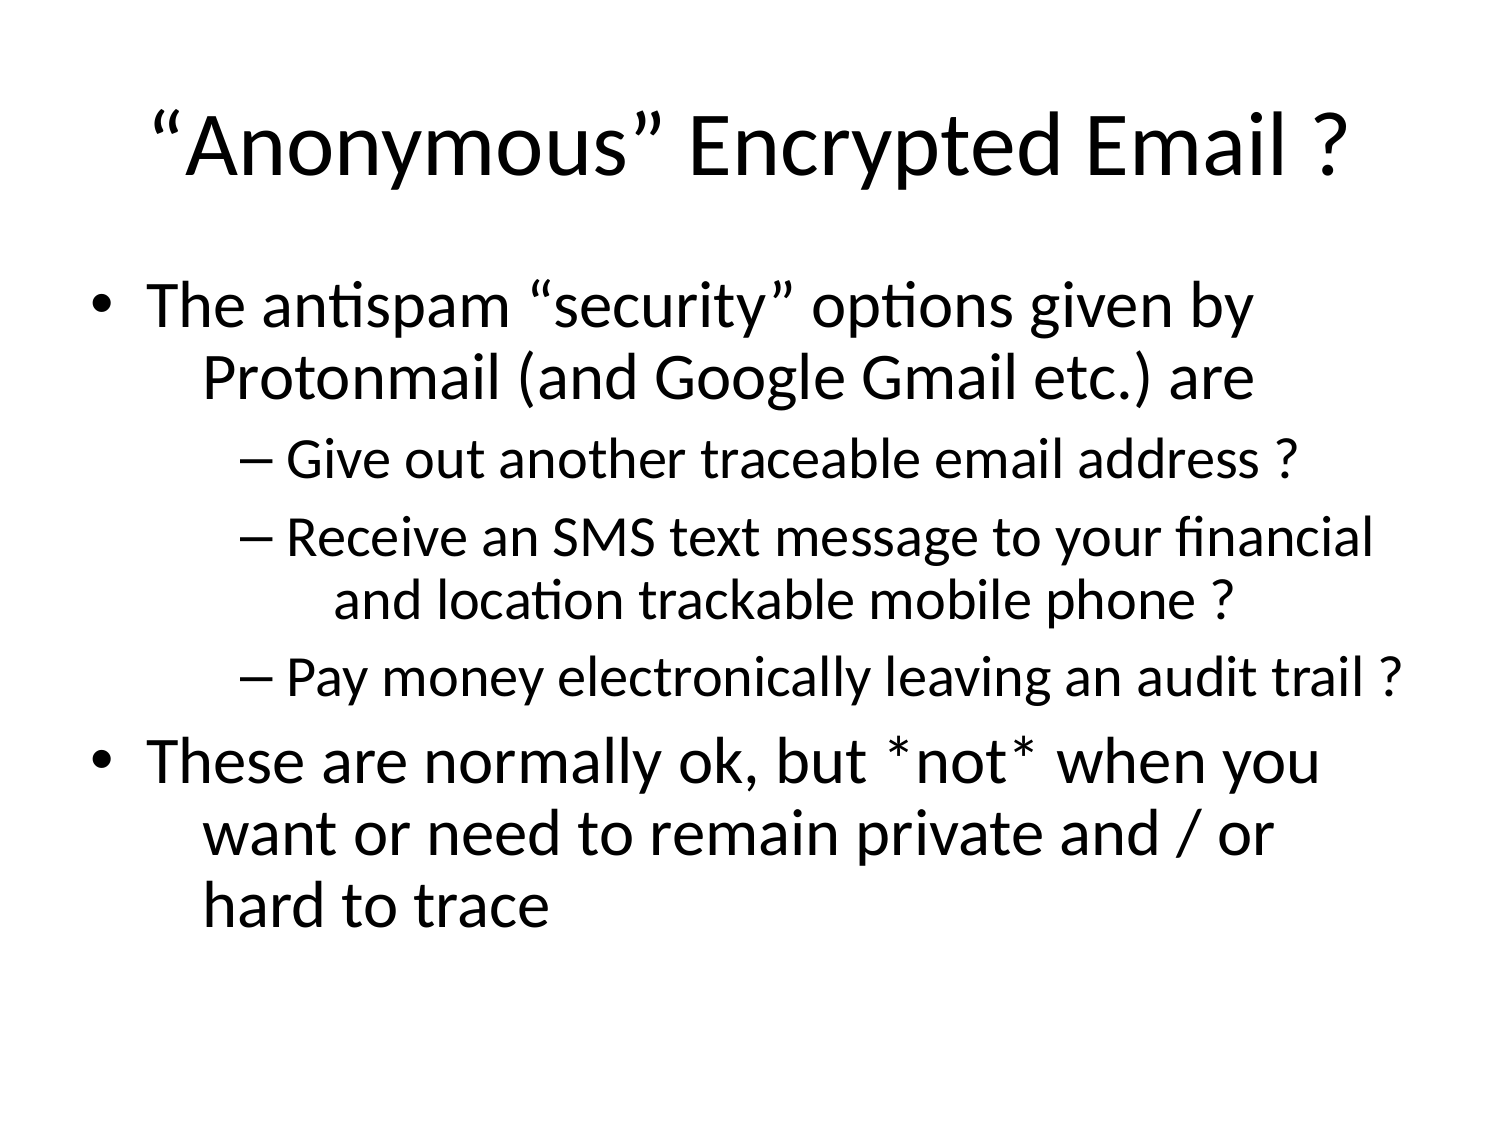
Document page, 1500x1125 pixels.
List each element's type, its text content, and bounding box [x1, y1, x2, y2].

title “Anonymous” Encrypted Email ? [75, 45, 1426, 233]
list The antispam “security” options given by Protonmail (and Google Gmail etc.) are Give out another traceable email address ? Receive an SMS text message to your financial and location trackable mobile phone ? Pay money electronically leaving an audit trail ? These are normally ok, but *not* when you want or need to remain private and / or hard to trace [75, 262, 1426, 1005]
